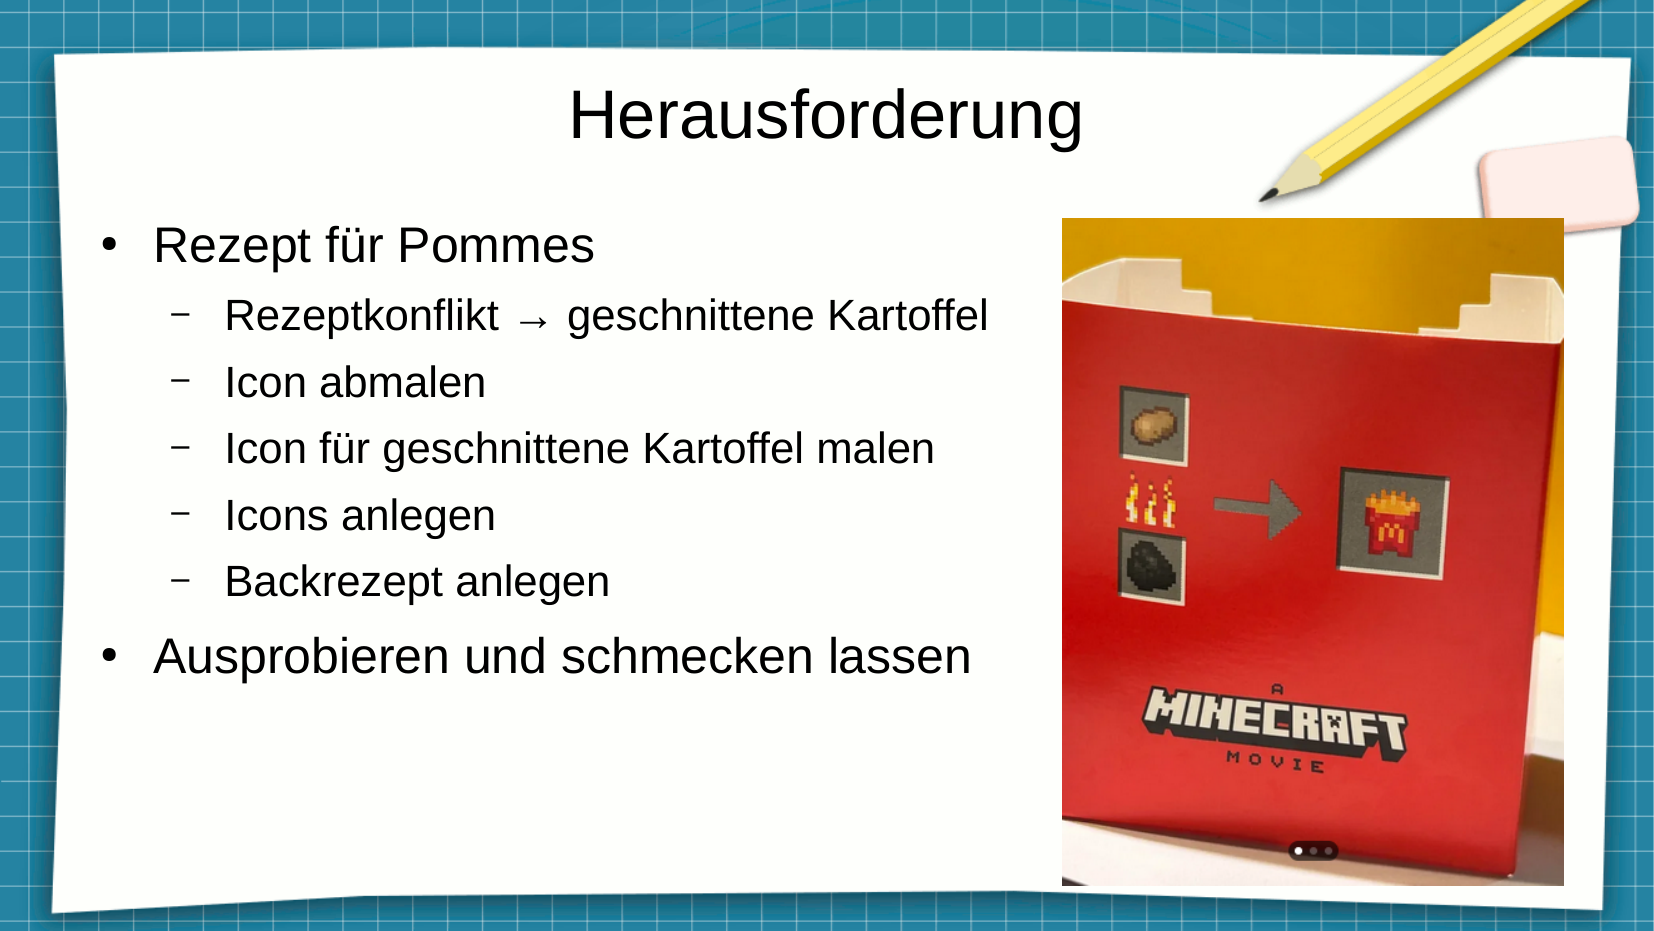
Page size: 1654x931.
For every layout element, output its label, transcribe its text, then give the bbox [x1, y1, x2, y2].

title Herausforderung [82, 37, 1571, 193]
list Rezept für Pommes Rezeptkonflikt → geschnittene Kartoffel Icon abmalen Icon für geschnittene Kartoffel malen Icons anlegen Backrezept anlegen Ausprobieren und schmecken lassen [82, 217, 1034, 857]
picture [0, 0, 1654, 931]
